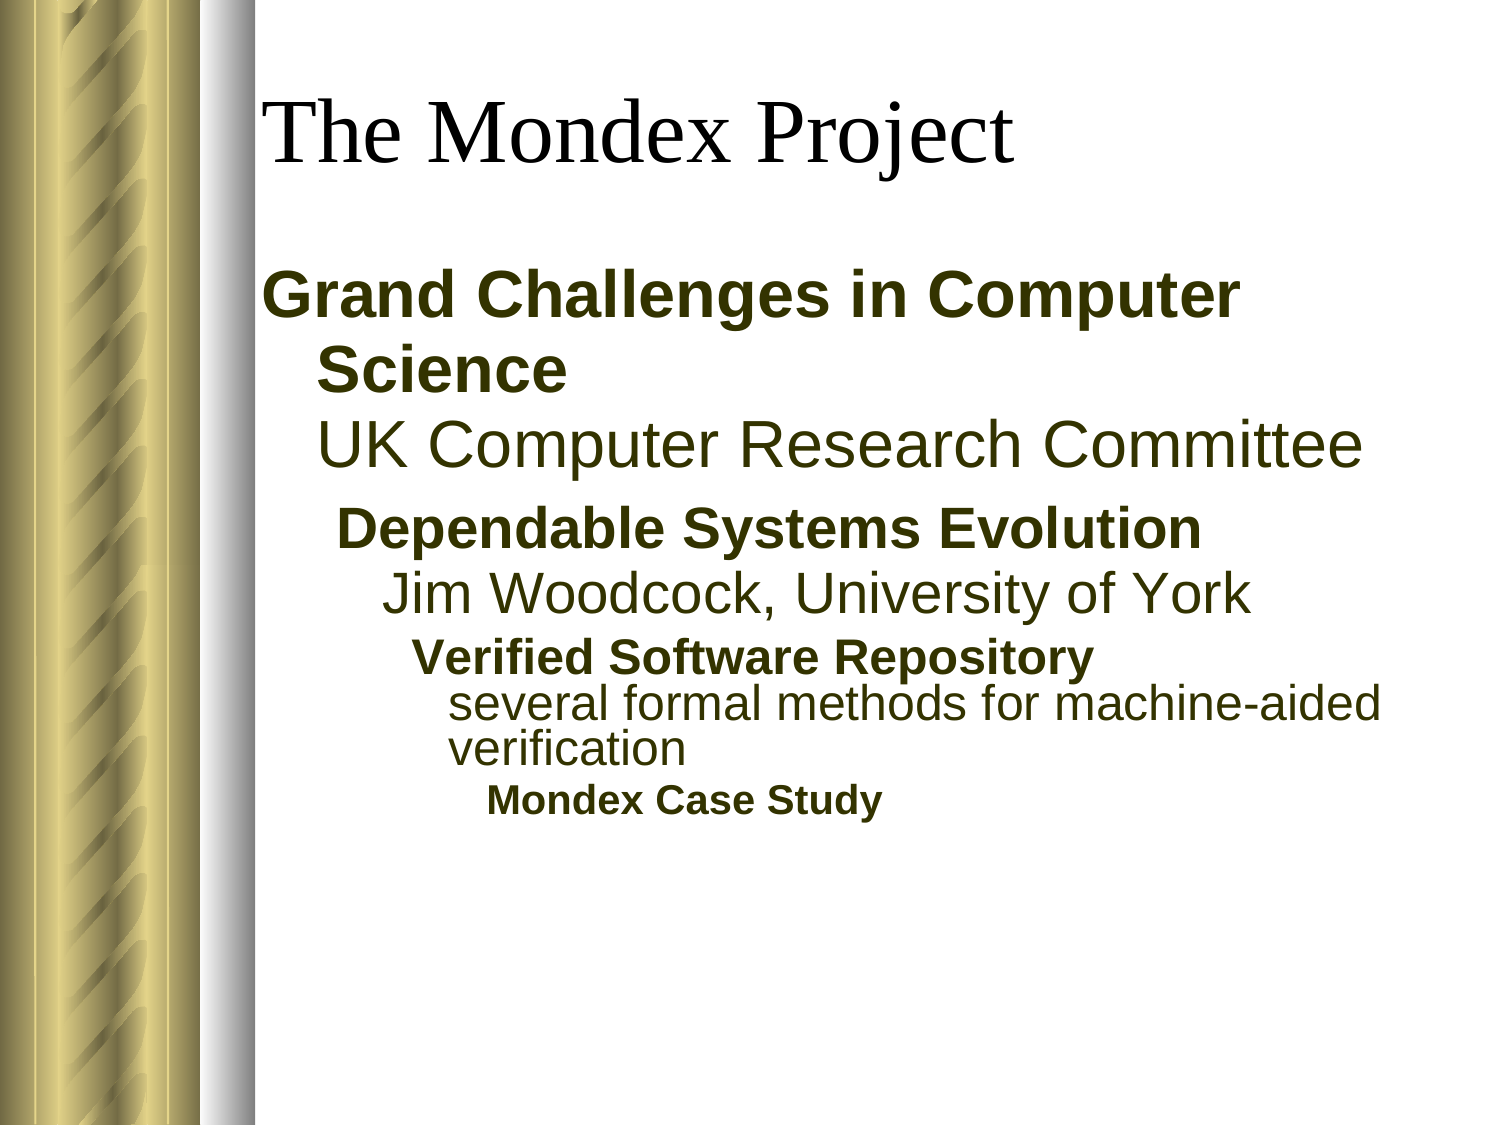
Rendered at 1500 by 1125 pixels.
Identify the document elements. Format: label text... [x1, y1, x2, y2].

list Grand Challenges in Computer Science UK Computer Research Committee Dependable Systems Evolution Jim Woodcock, University of York Verified Software Repository several formal methods for machine-aided verification Mondex Case Study [246, 249, 1476, 1011]
title The Mondex Project [246, 37, 1476, 225]
